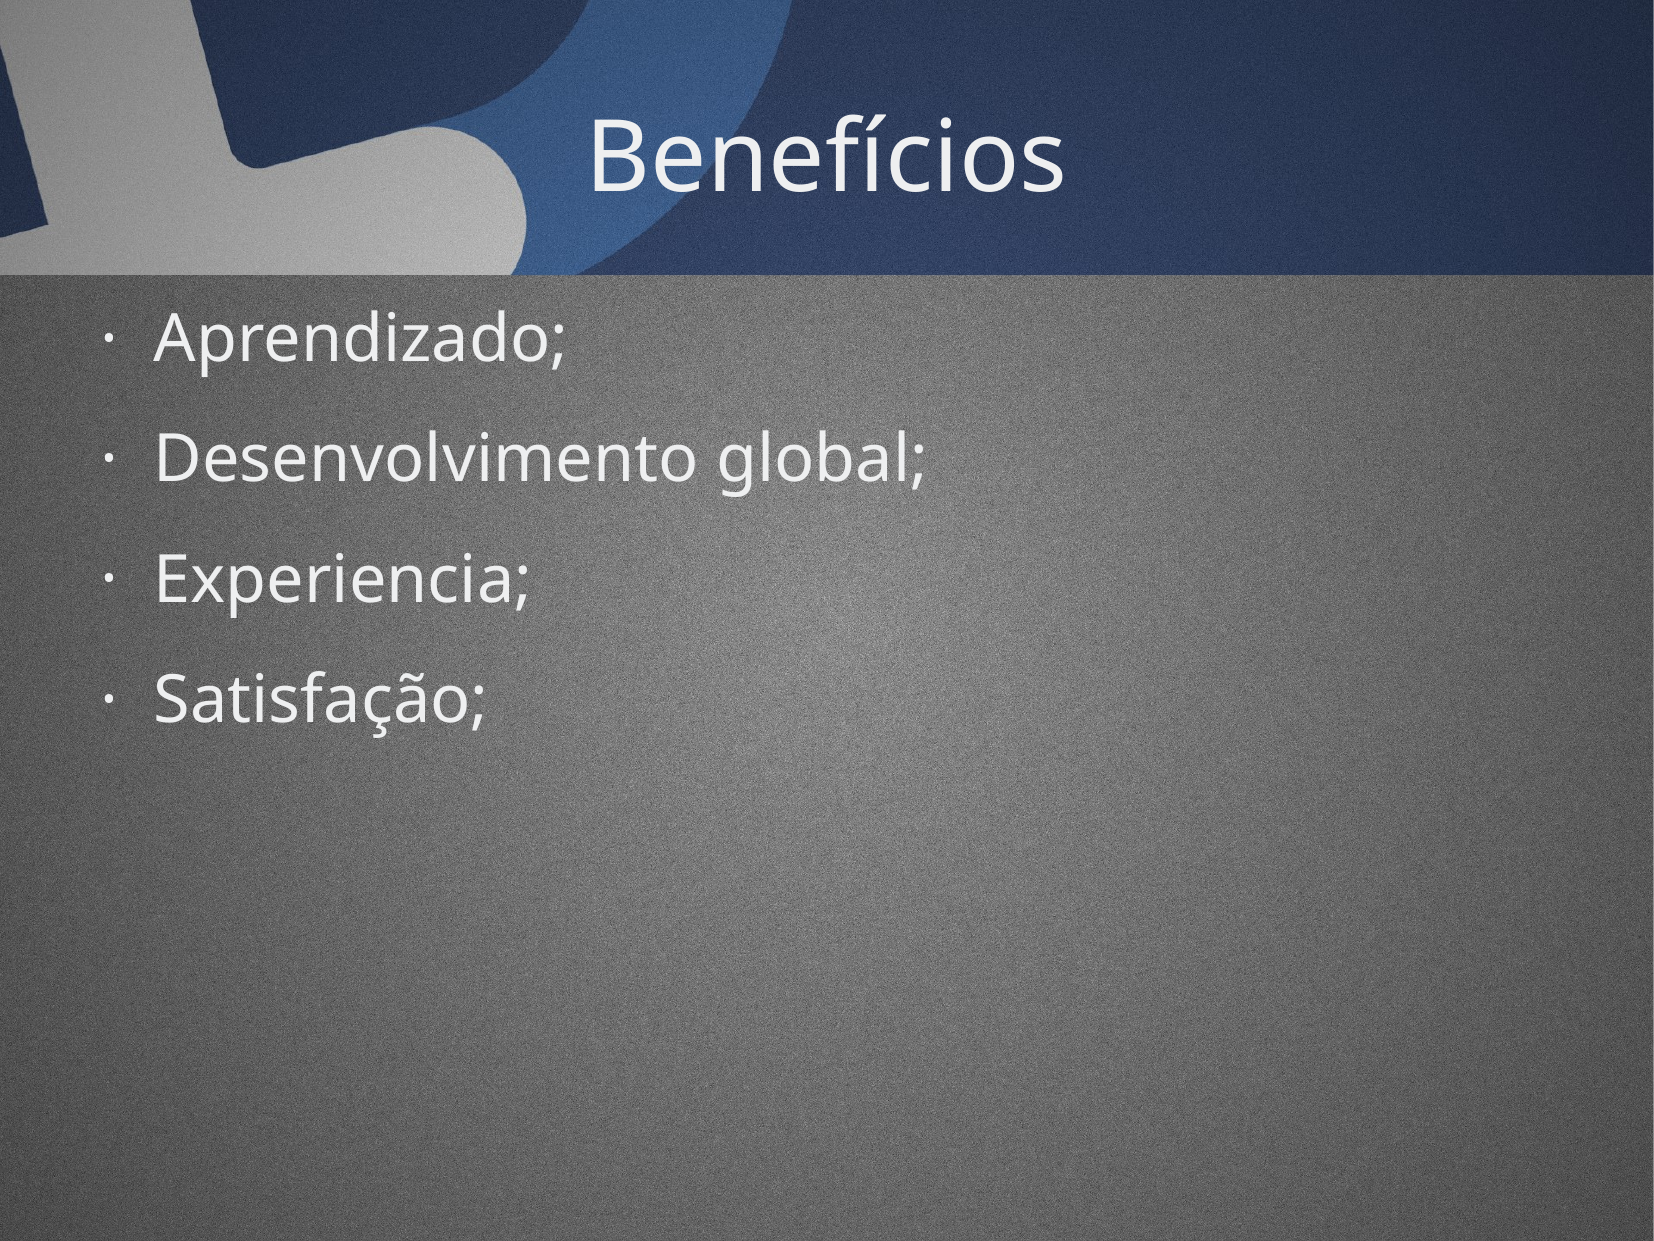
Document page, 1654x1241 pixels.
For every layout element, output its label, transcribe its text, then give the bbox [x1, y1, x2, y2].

list Aprendizado; Desenvolvimento global; Experiencia; Satisfação; [82, 290, 1571, 1010]
title Benefícios [82, 49, 1571, 257]
picture [0, 0, 1654, 1241]
